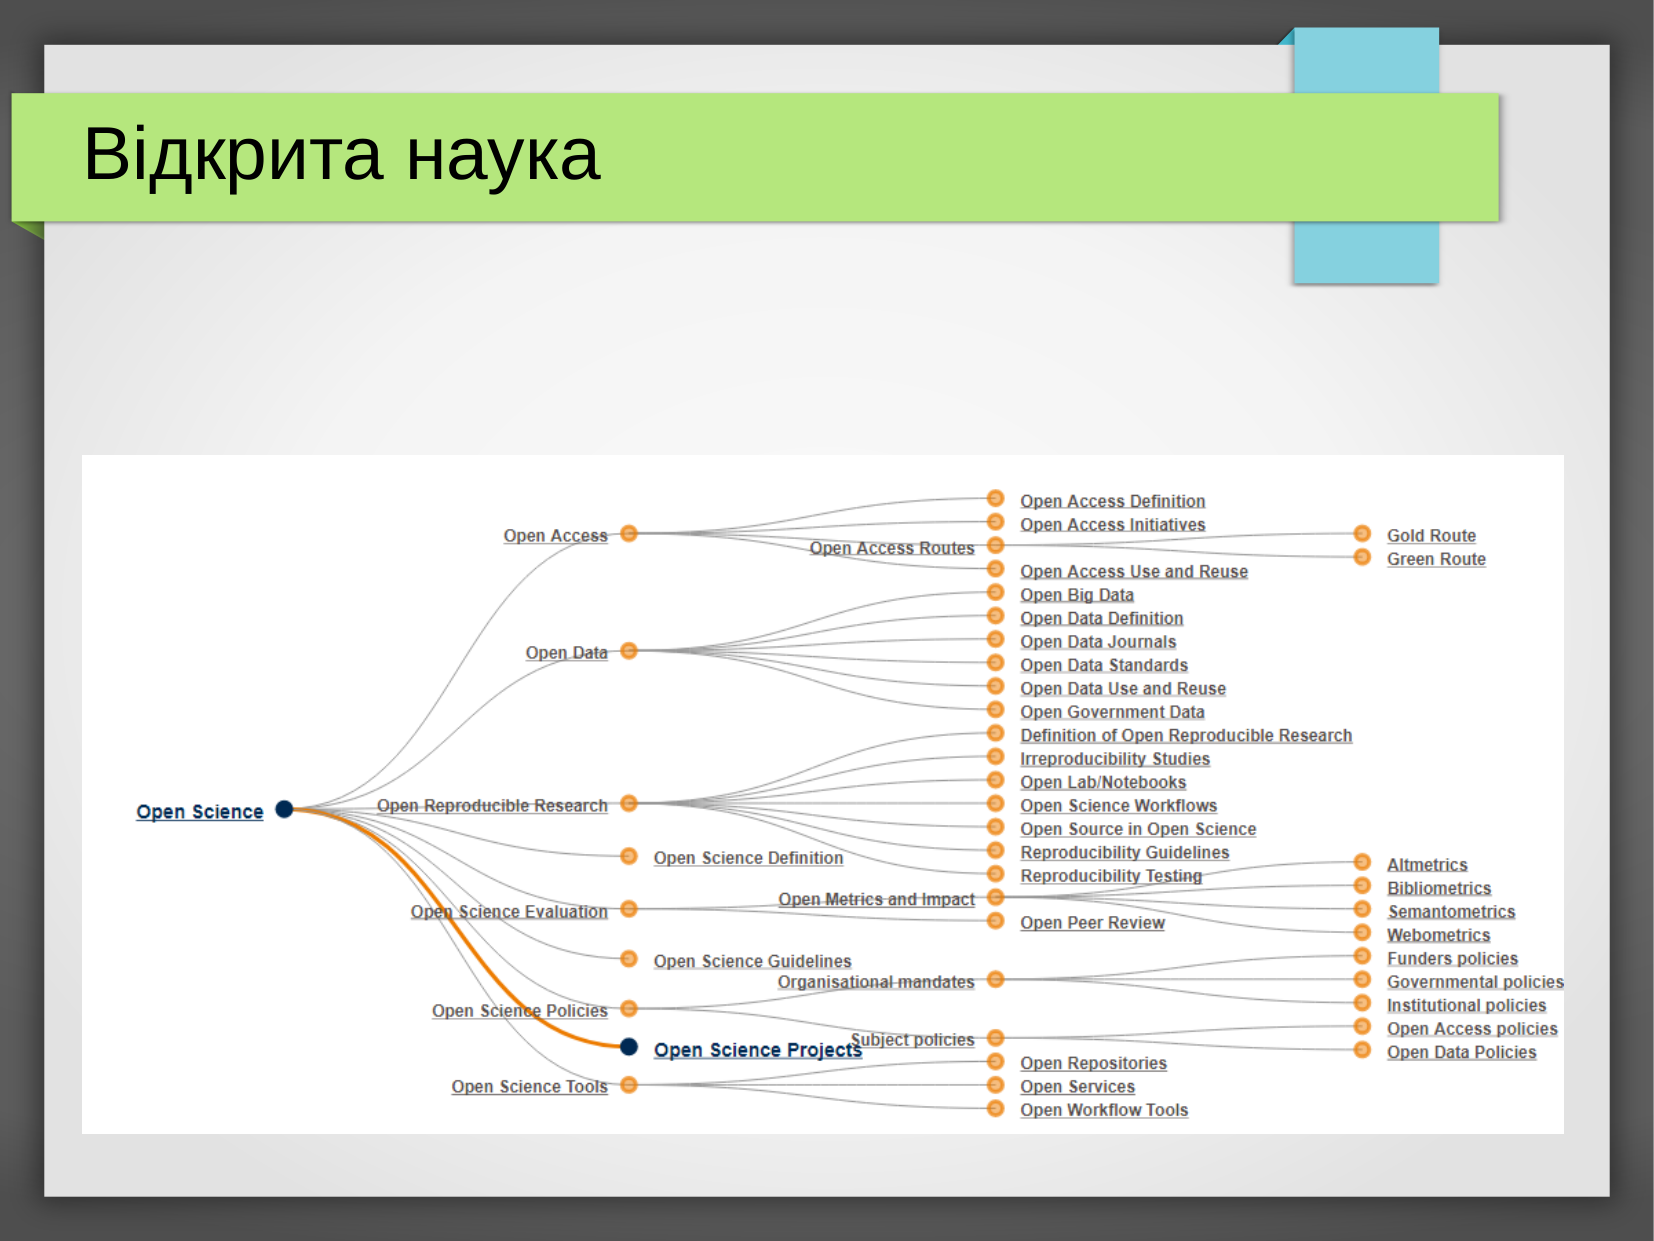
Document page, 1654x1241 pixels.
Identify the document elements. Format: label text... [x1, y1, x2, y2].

picture [0, 0, 1654, 1241]
title Відкрита наука [82, 94, 1264, 213]
